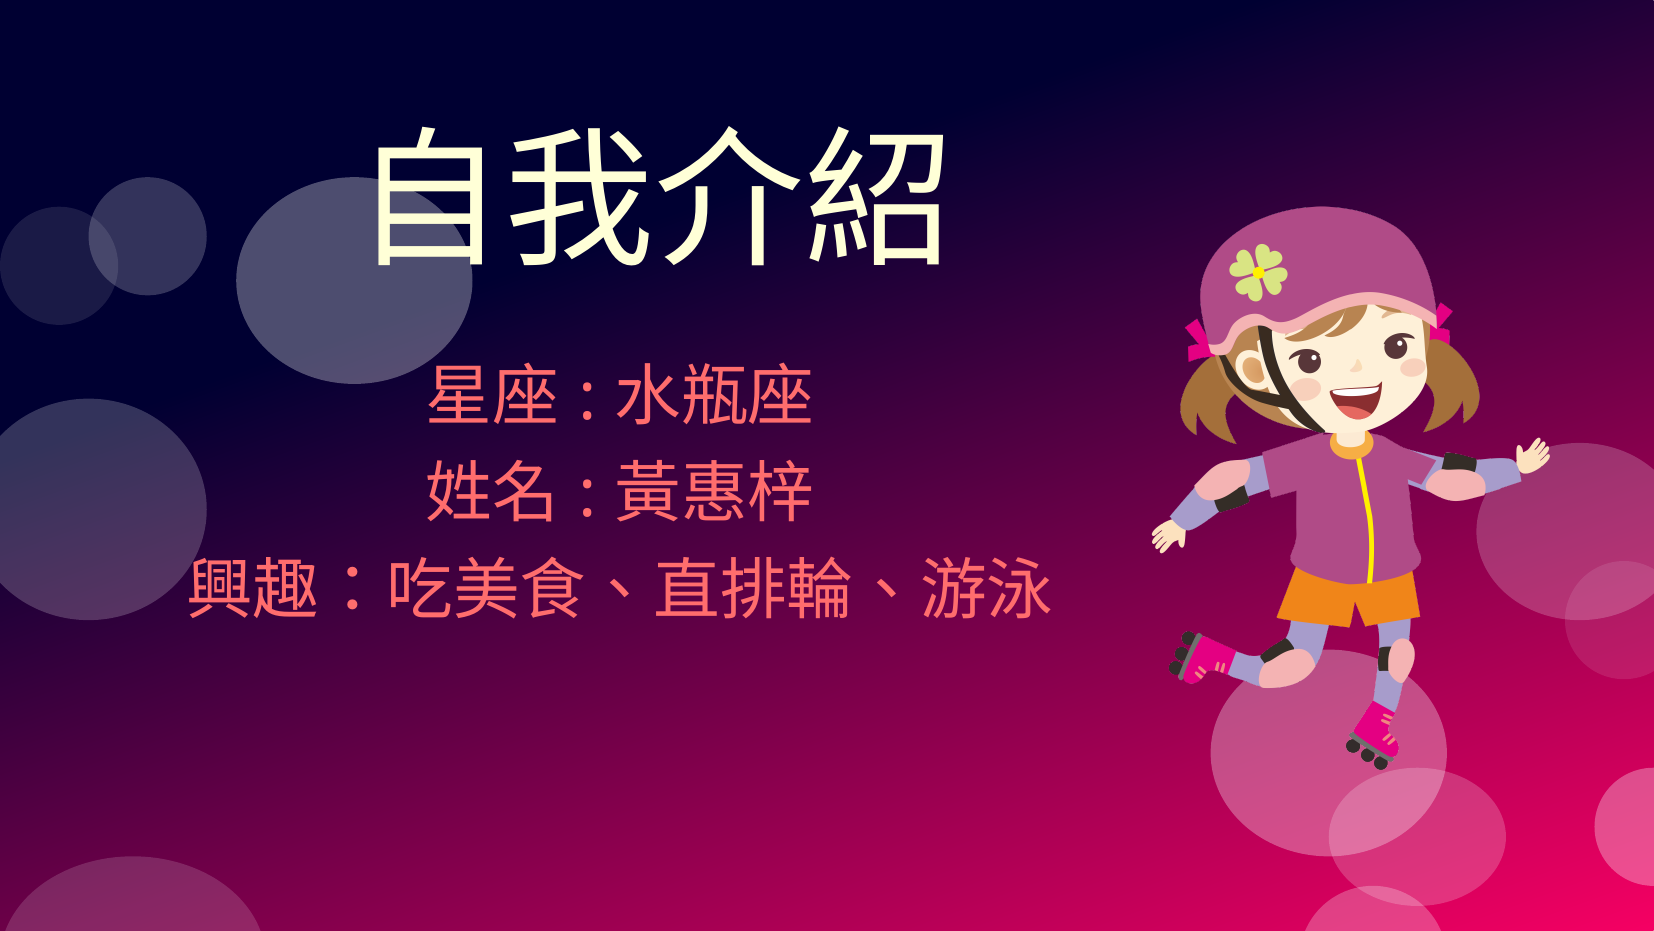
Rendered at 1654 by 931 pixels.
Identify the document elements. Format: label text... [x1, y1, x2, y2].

title 自我介紹 [354, 110, 981, 236]
subtitle 星座:水瓶座 姓名:黃惠梓 興趣：吃美食、直排輪、游泳 [0, 236, 1151, 739]
picture [1151, 206, 1550, 770]
